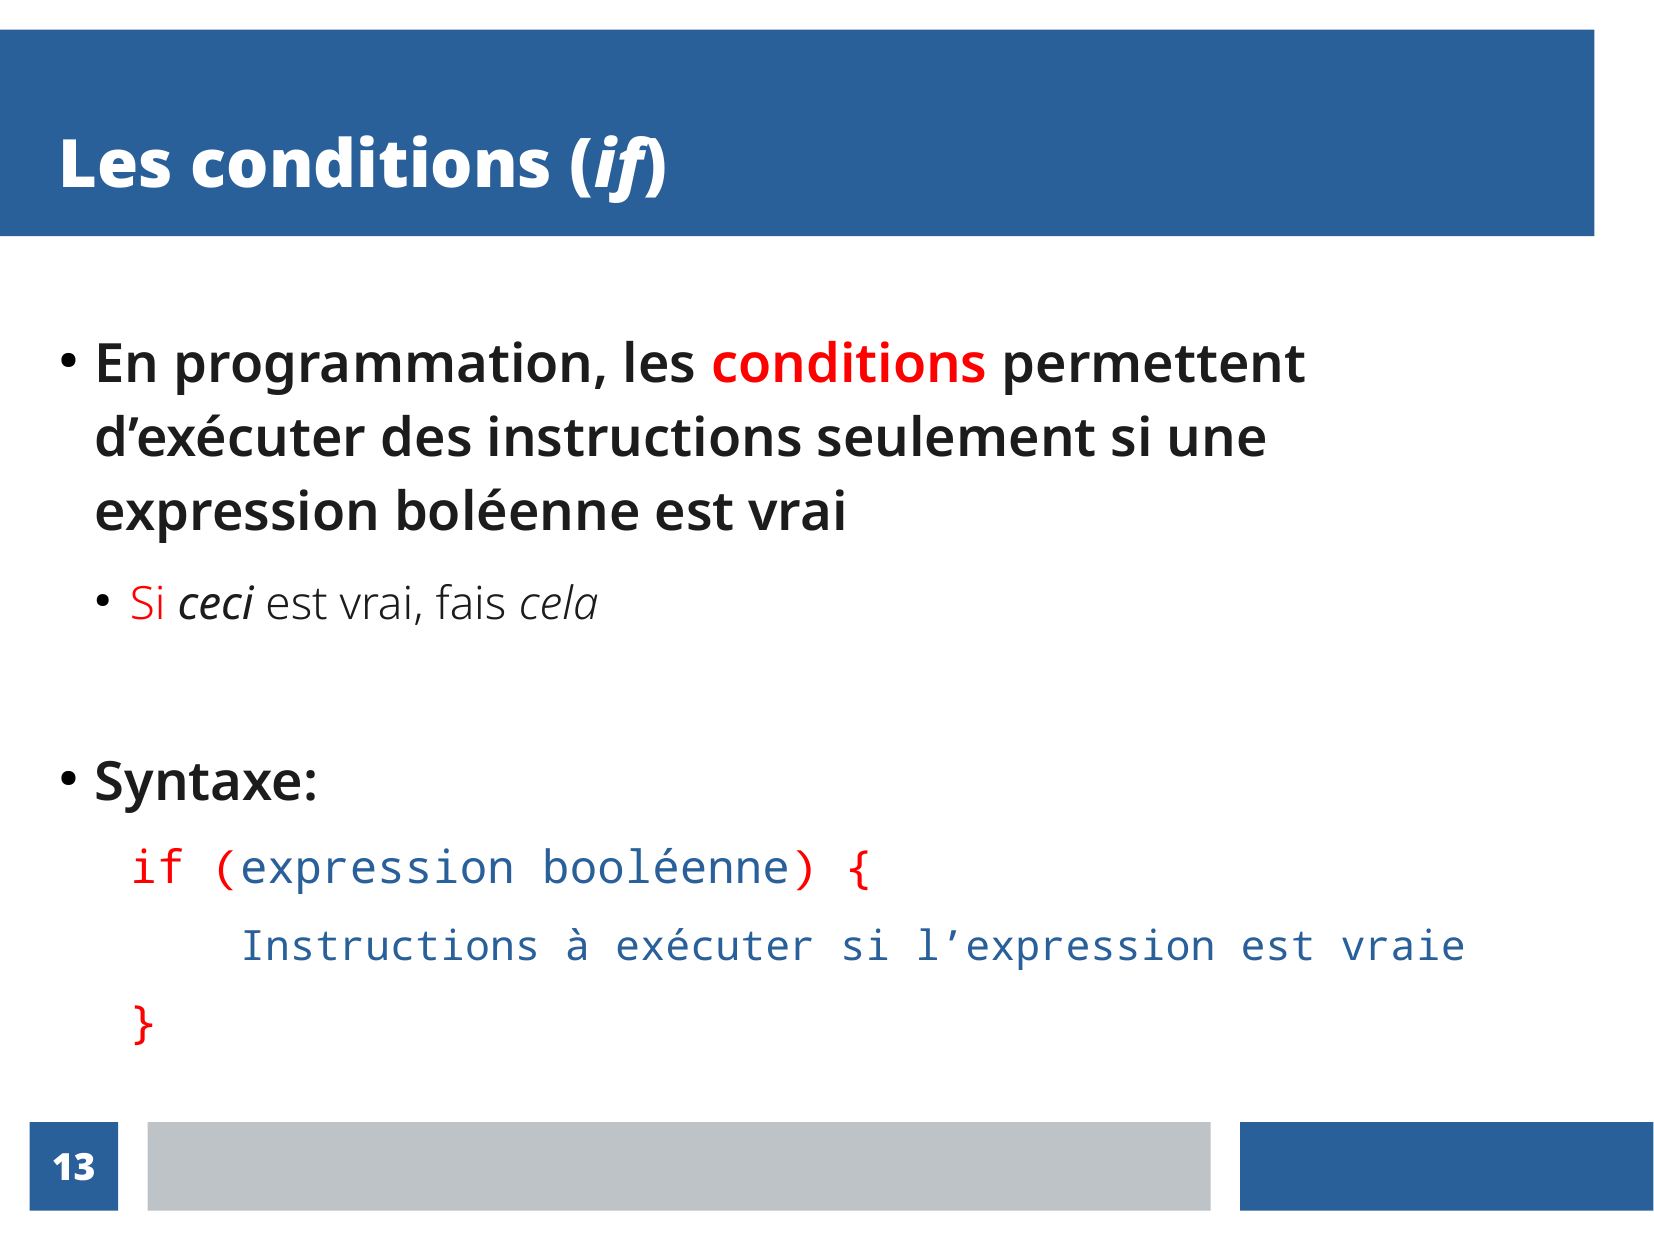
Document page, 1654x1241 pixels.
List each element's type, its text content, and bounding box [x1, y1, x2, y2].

title Les conditions (if) [59, 59, 1595, 207]
list En programmation, les conditions permettent d’exécuter des instructions seulement si une expression boléenne est vrai Si ceci est vrai, fais cela Syntaxe: if (expression booléenne) { Instructions à exécuter si l’expression est vraie } [59, 324, 1565, 1099]
